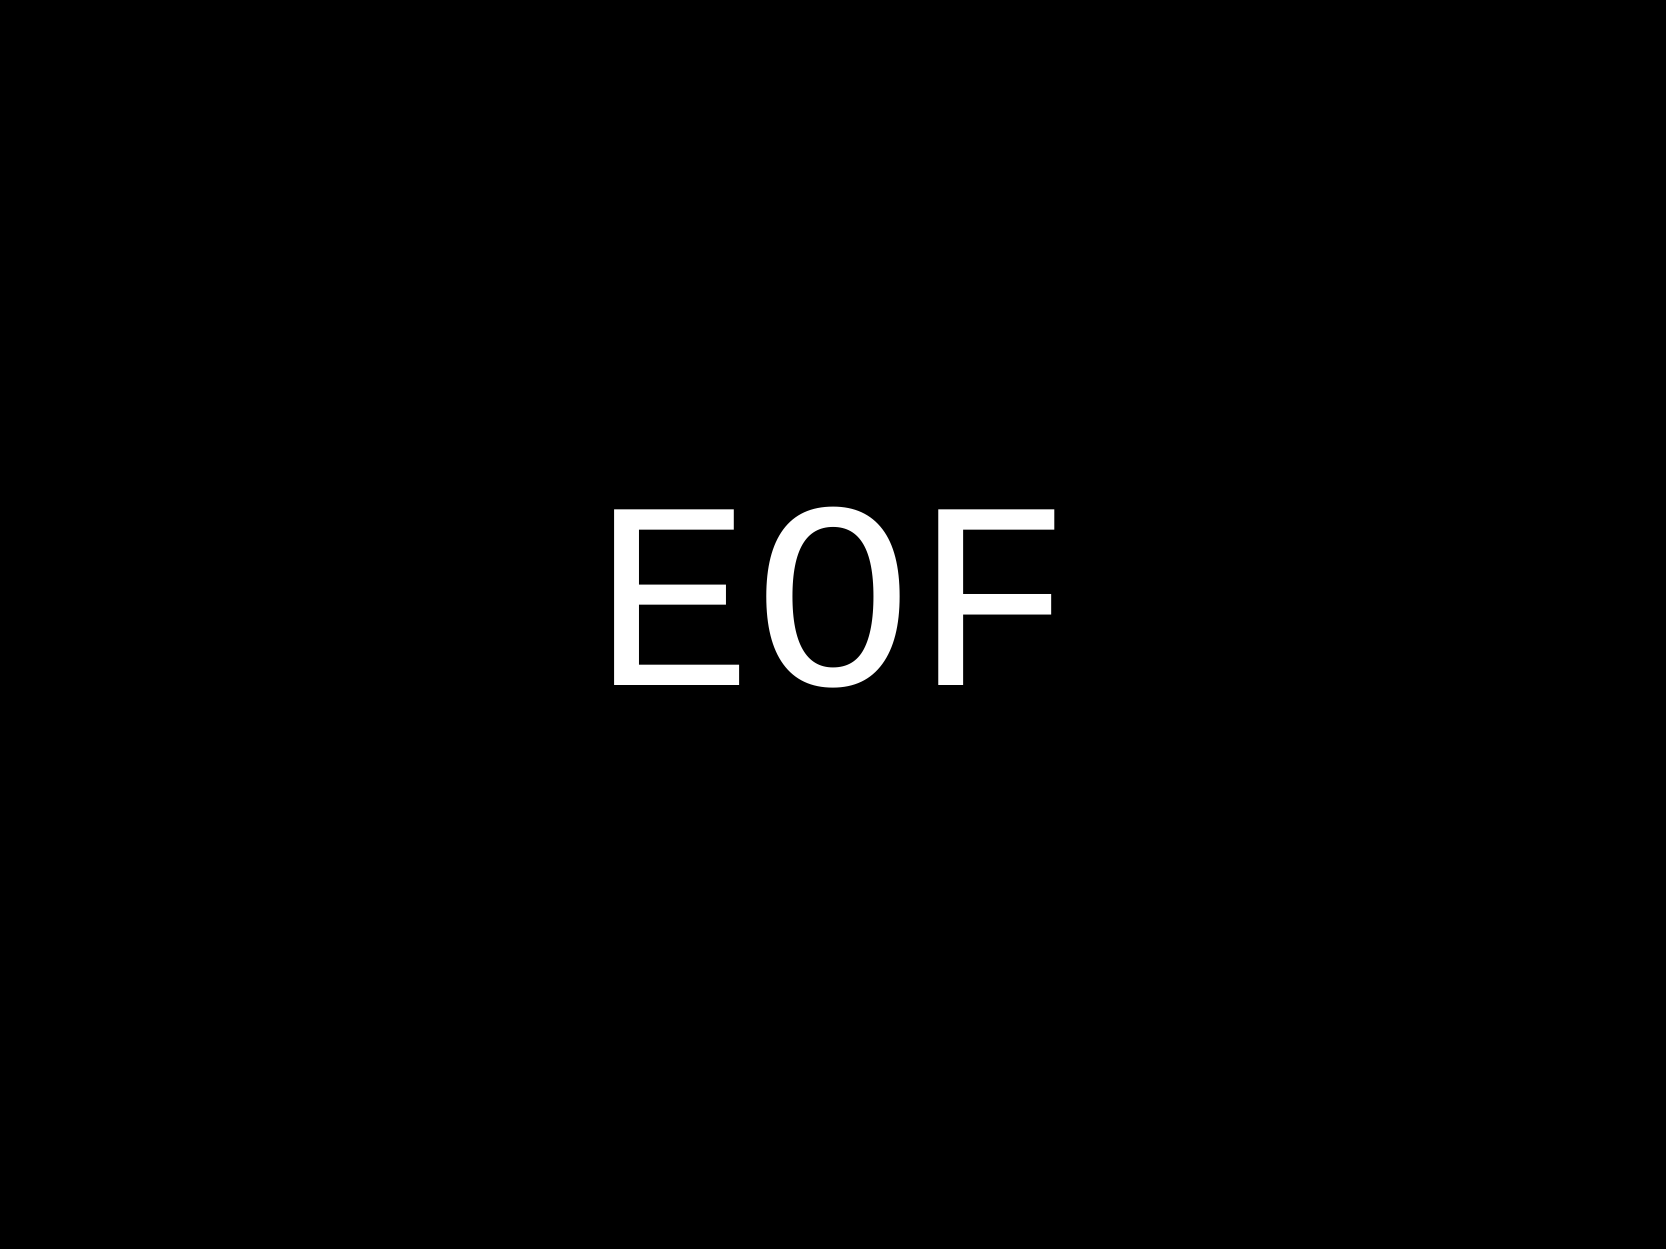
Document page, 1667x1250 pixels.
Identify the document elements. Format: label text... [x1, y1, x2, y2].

text_box EOF [280, 442, 1387, 747]
